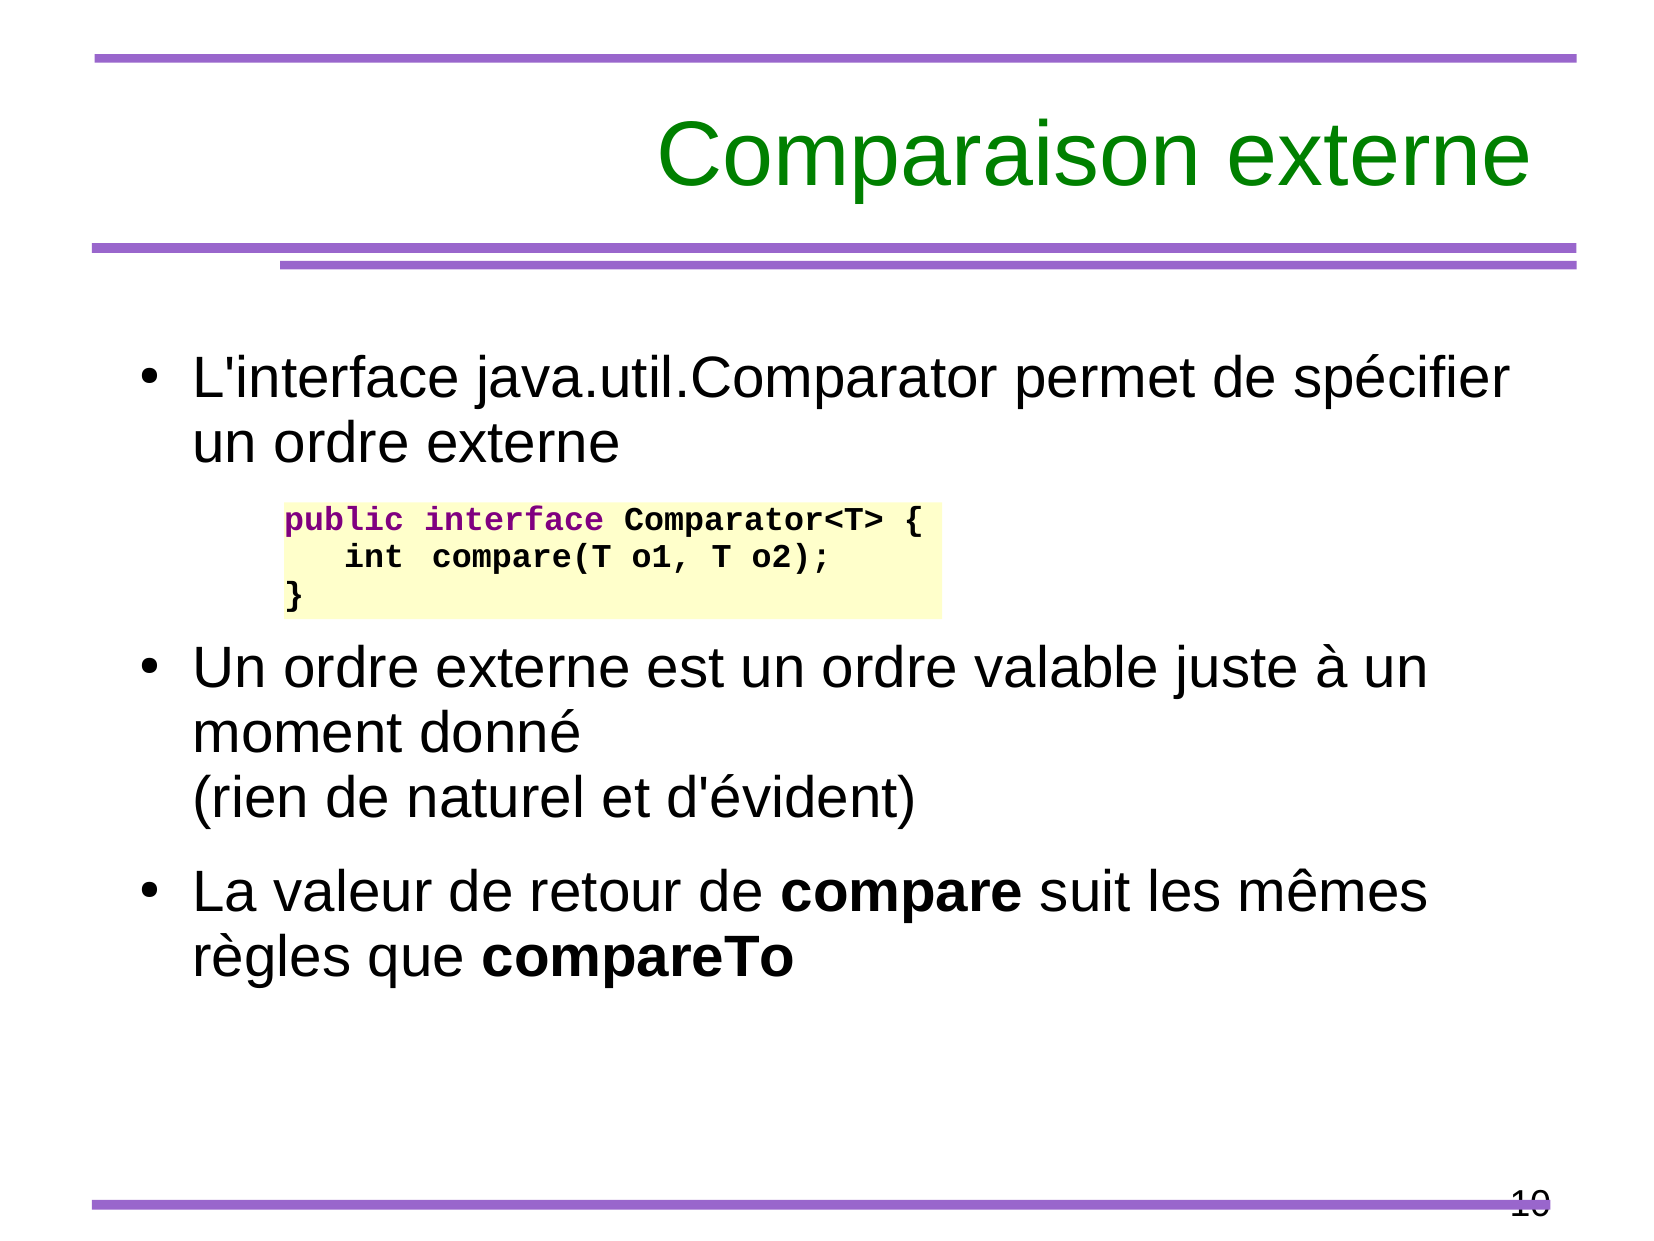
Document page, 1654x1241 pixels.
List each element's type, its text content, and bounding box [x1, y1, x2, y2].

list L'interface java.util.Comparator permet de spécifier un ordre externe Un ordre externe est un ordre valable juste à un moment donné (rien de naturel et d'évident) La valeur de retour de compare suit les mêmes règles que compareTo [121, 344, 1534, 1127]
title Comparaison externe [121, 49, 1534, 257]
text_box public interface Comparator<T> { int compare(T o1, T o2); } [284, 502, 943, 620]
